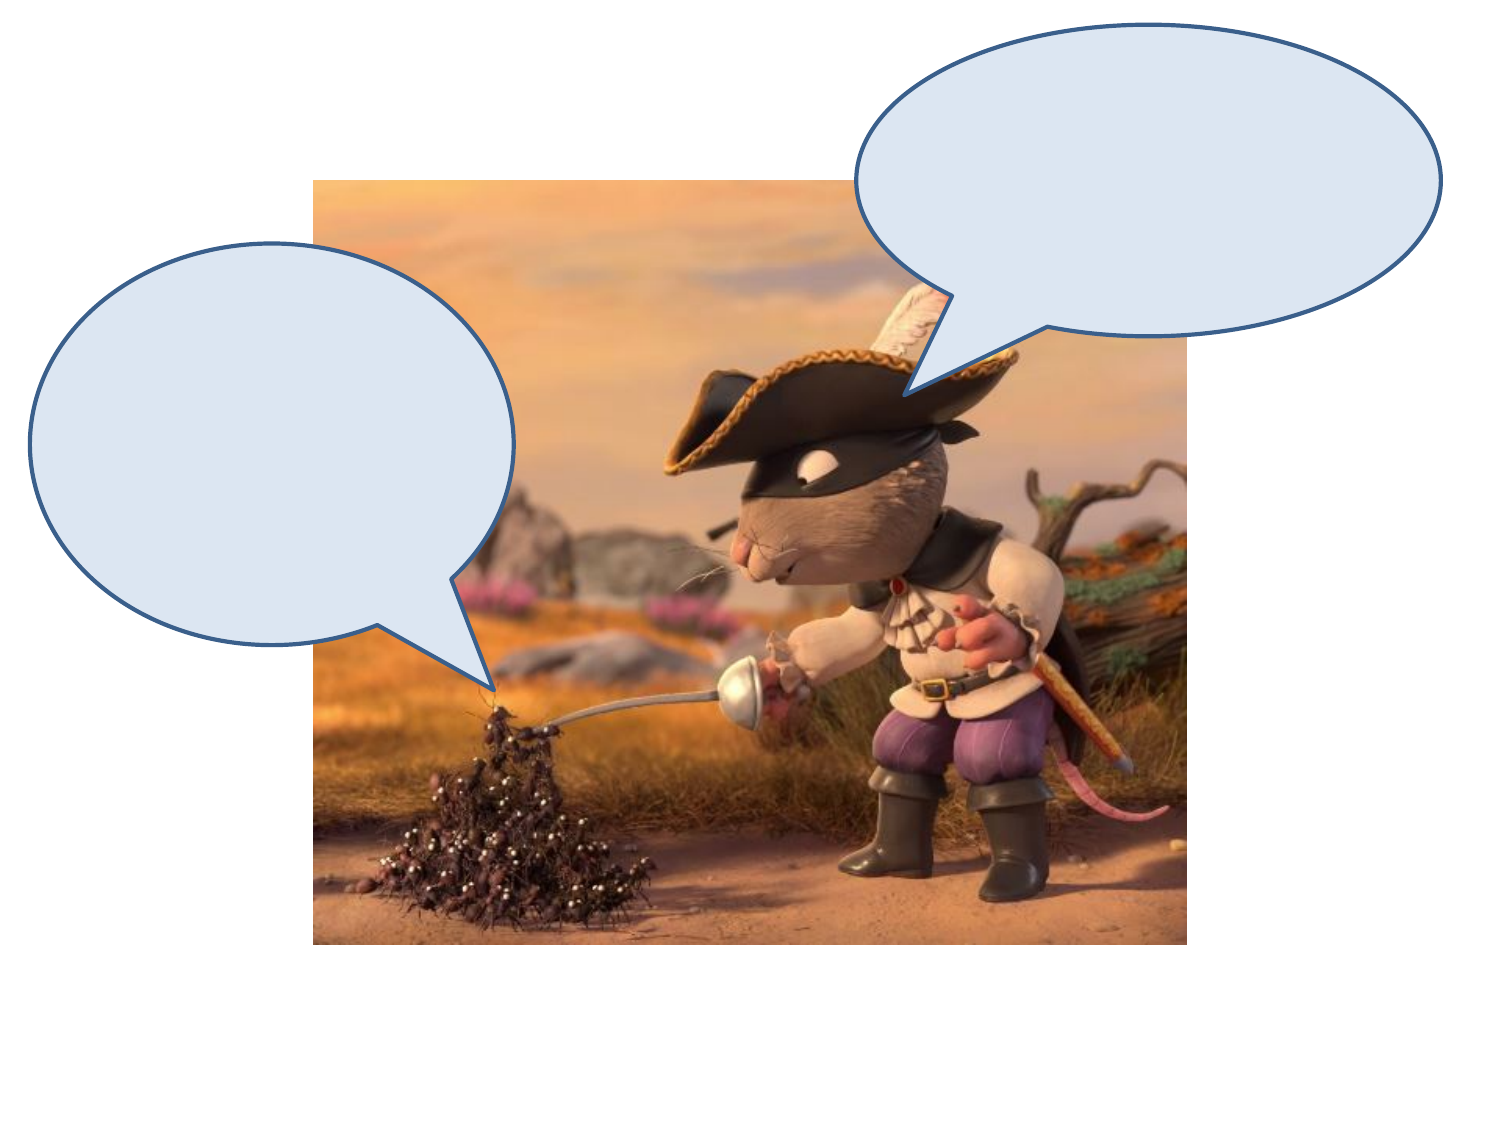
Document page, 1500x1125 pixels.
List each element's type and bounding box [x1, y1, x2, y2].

text_box [29, 243, 514, 691]
picture [313, 180, 1187, 945]
text_box [856, 24, 1441, 396]
